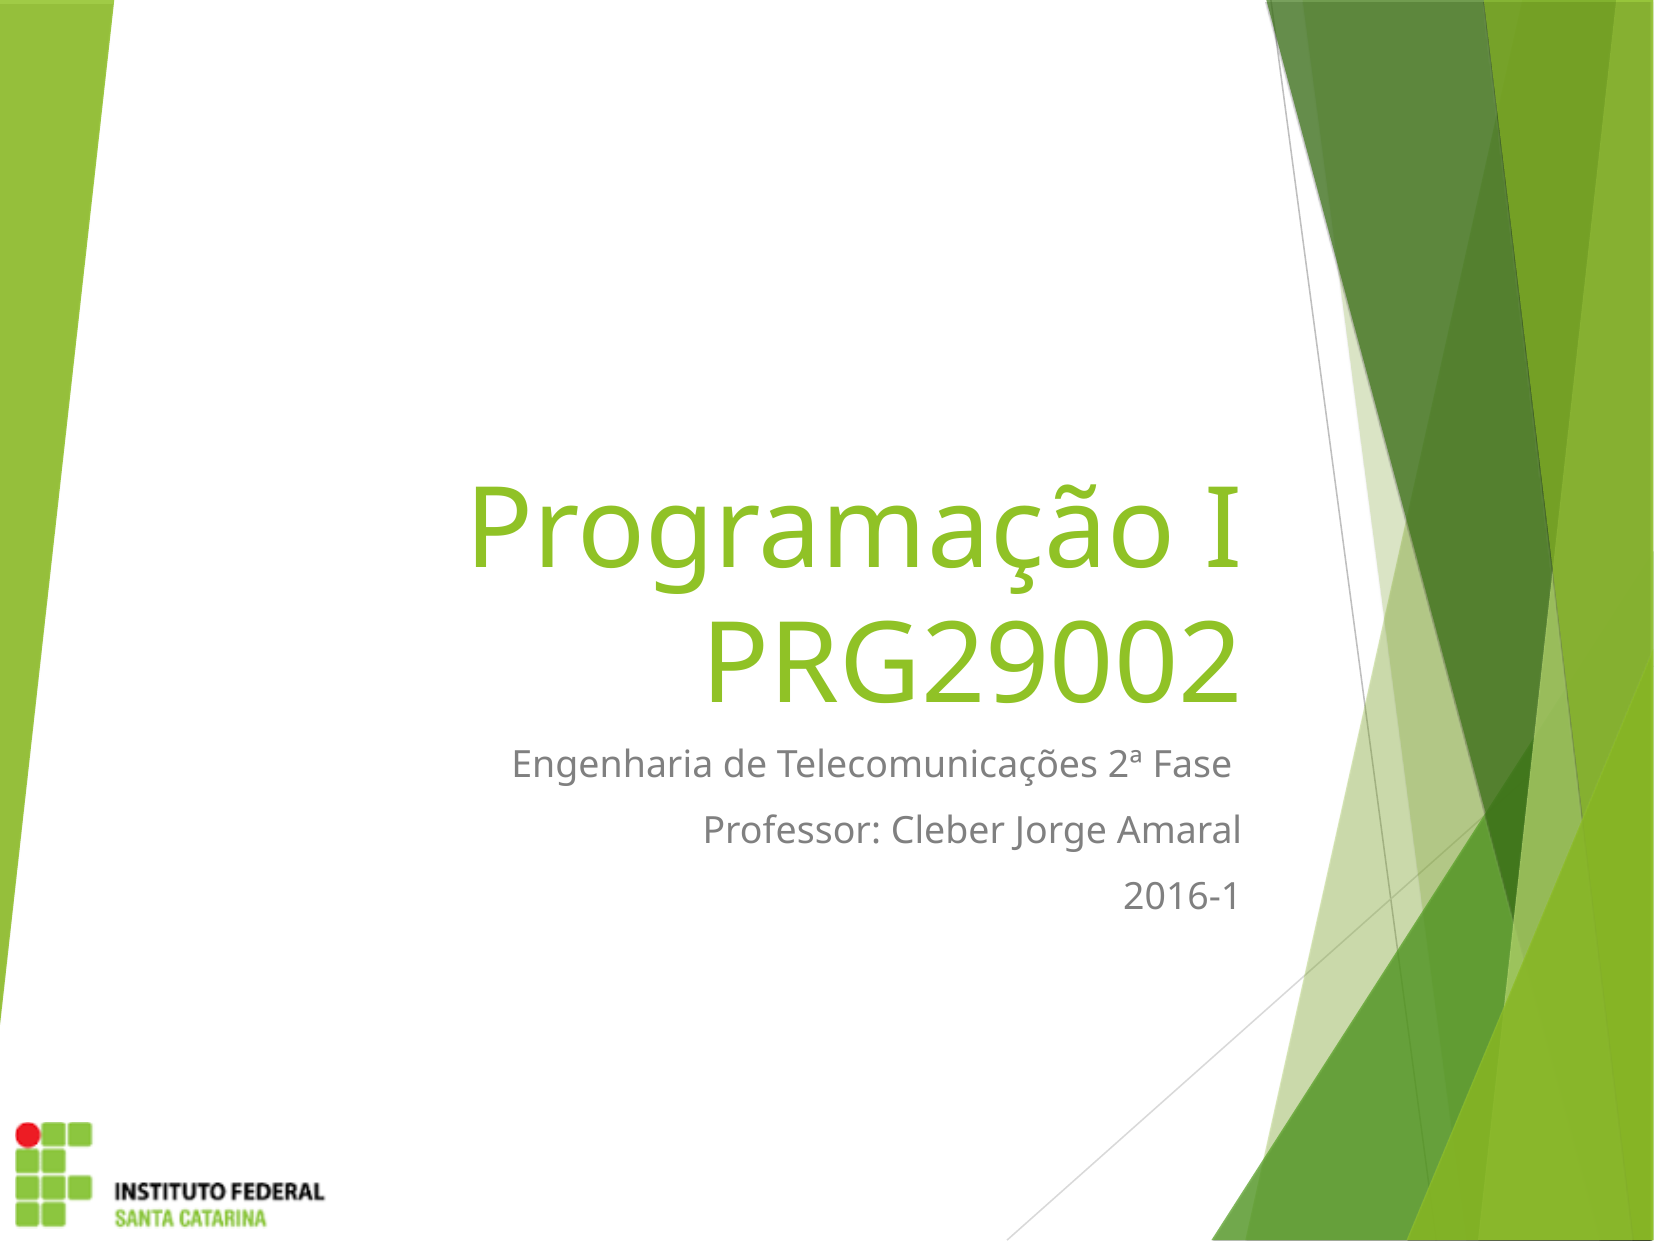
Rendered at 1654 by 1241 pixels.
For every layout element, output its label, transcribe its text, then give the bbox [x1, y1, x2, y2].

title Programação I PRG29002 [204, 434, 1258, 732]
picture [15, 1122, 328, 1229]
subtitle Engenharia de Telecomunicações 2ª Fase Professor: Cleber Jorge Amaral 2016-1 [204, 732, 1258, 1123]
